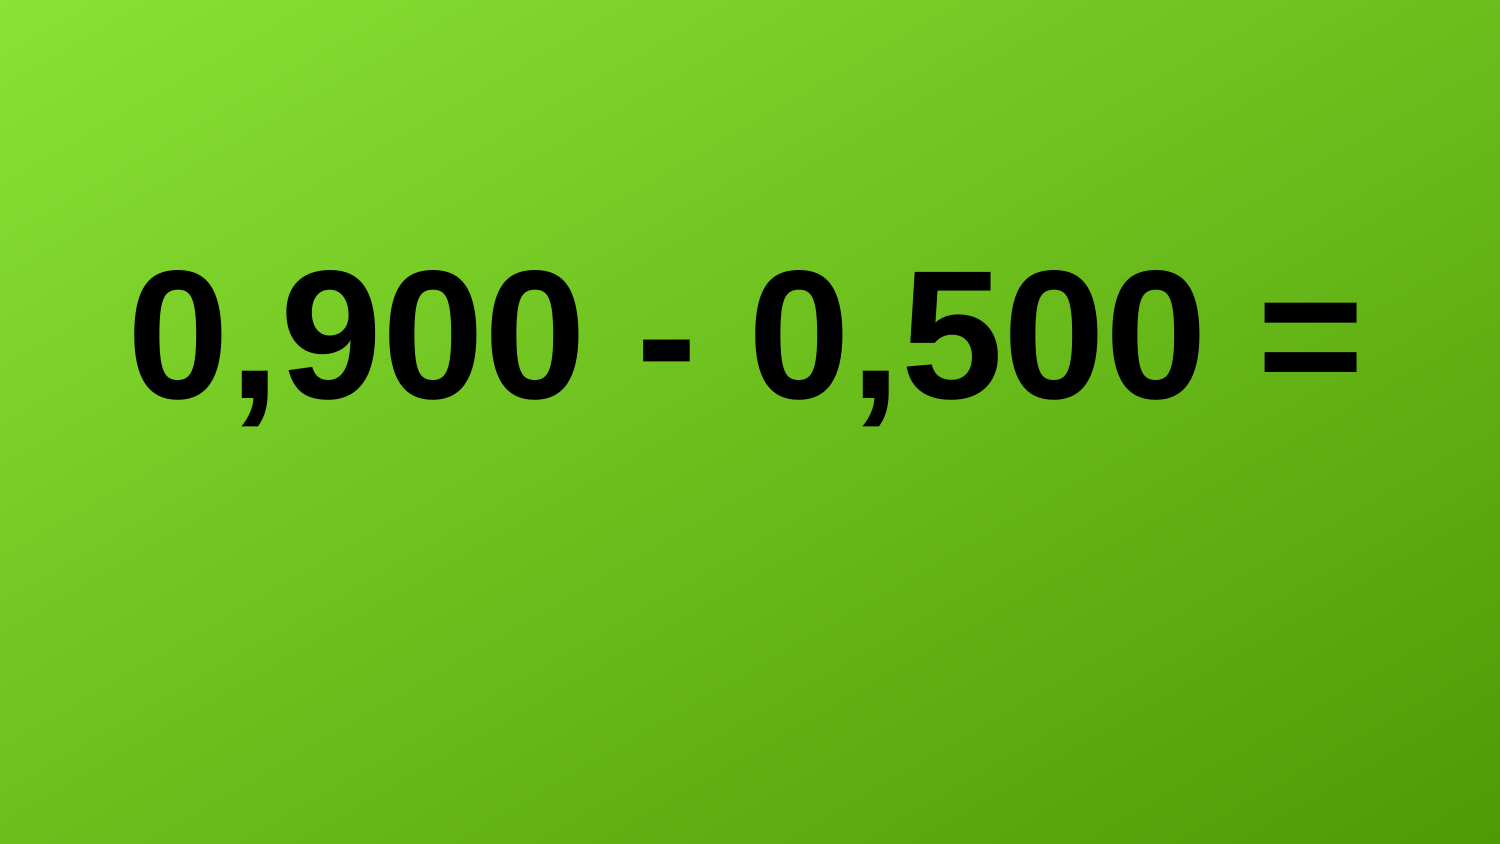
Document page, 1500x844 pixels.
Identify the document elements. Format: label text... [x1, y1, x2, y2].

title 0,900 - 0,500 = [112, 259, 1388, 450]
